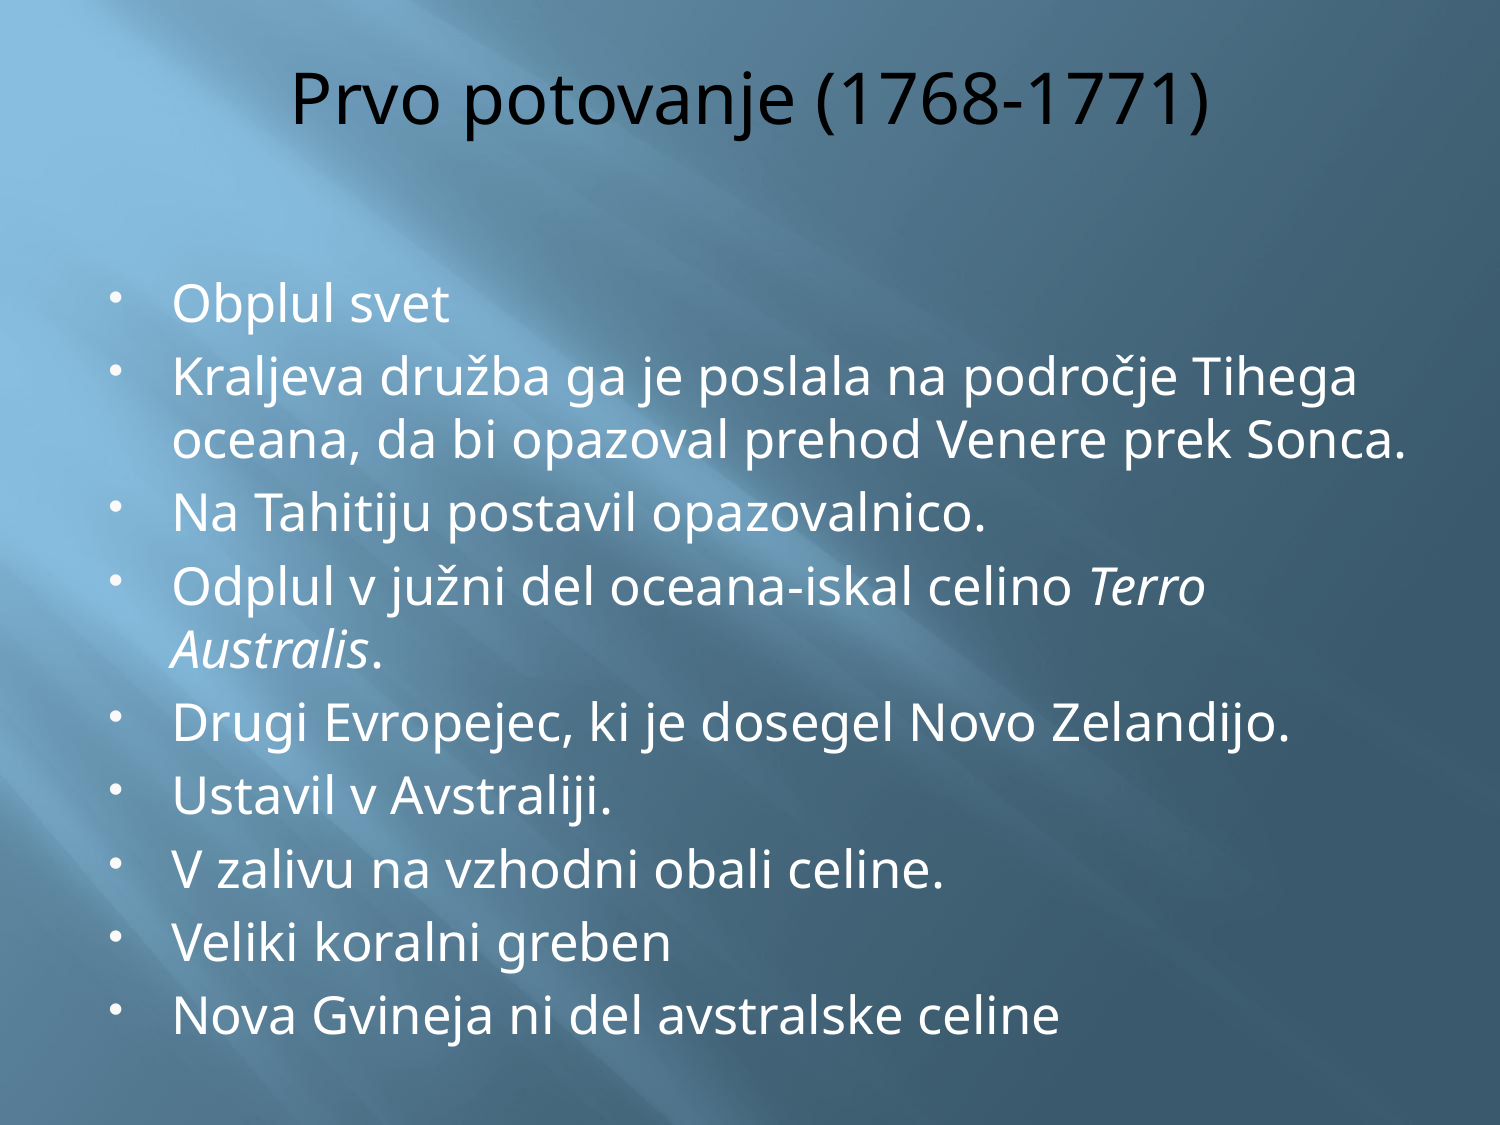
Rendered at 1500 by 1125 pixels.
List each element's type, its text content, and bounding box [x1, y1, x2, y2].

picture [0, 0, 1500, 1125]
title Prvo potovanje (1768-1771) [75, 45, 1425, 233]
list Obplul svet Kraljeva družba ga je poslala na področje Tihega oceana, da bi opazoval prehod Venere prek Sonca. Na Tahitiju postavil opazovalnico. Odplul v južni del oceana-iskal celino Terro Australis. Drugi Evropejec, ki je dosegel Novo Zelandijo. Ustavil v Avstraliji. V zalivu na vzhodni obali celine. Veliki koralni greben Nova Gvineja ni del avstralske celine [75, 262, 1425, 1106]
